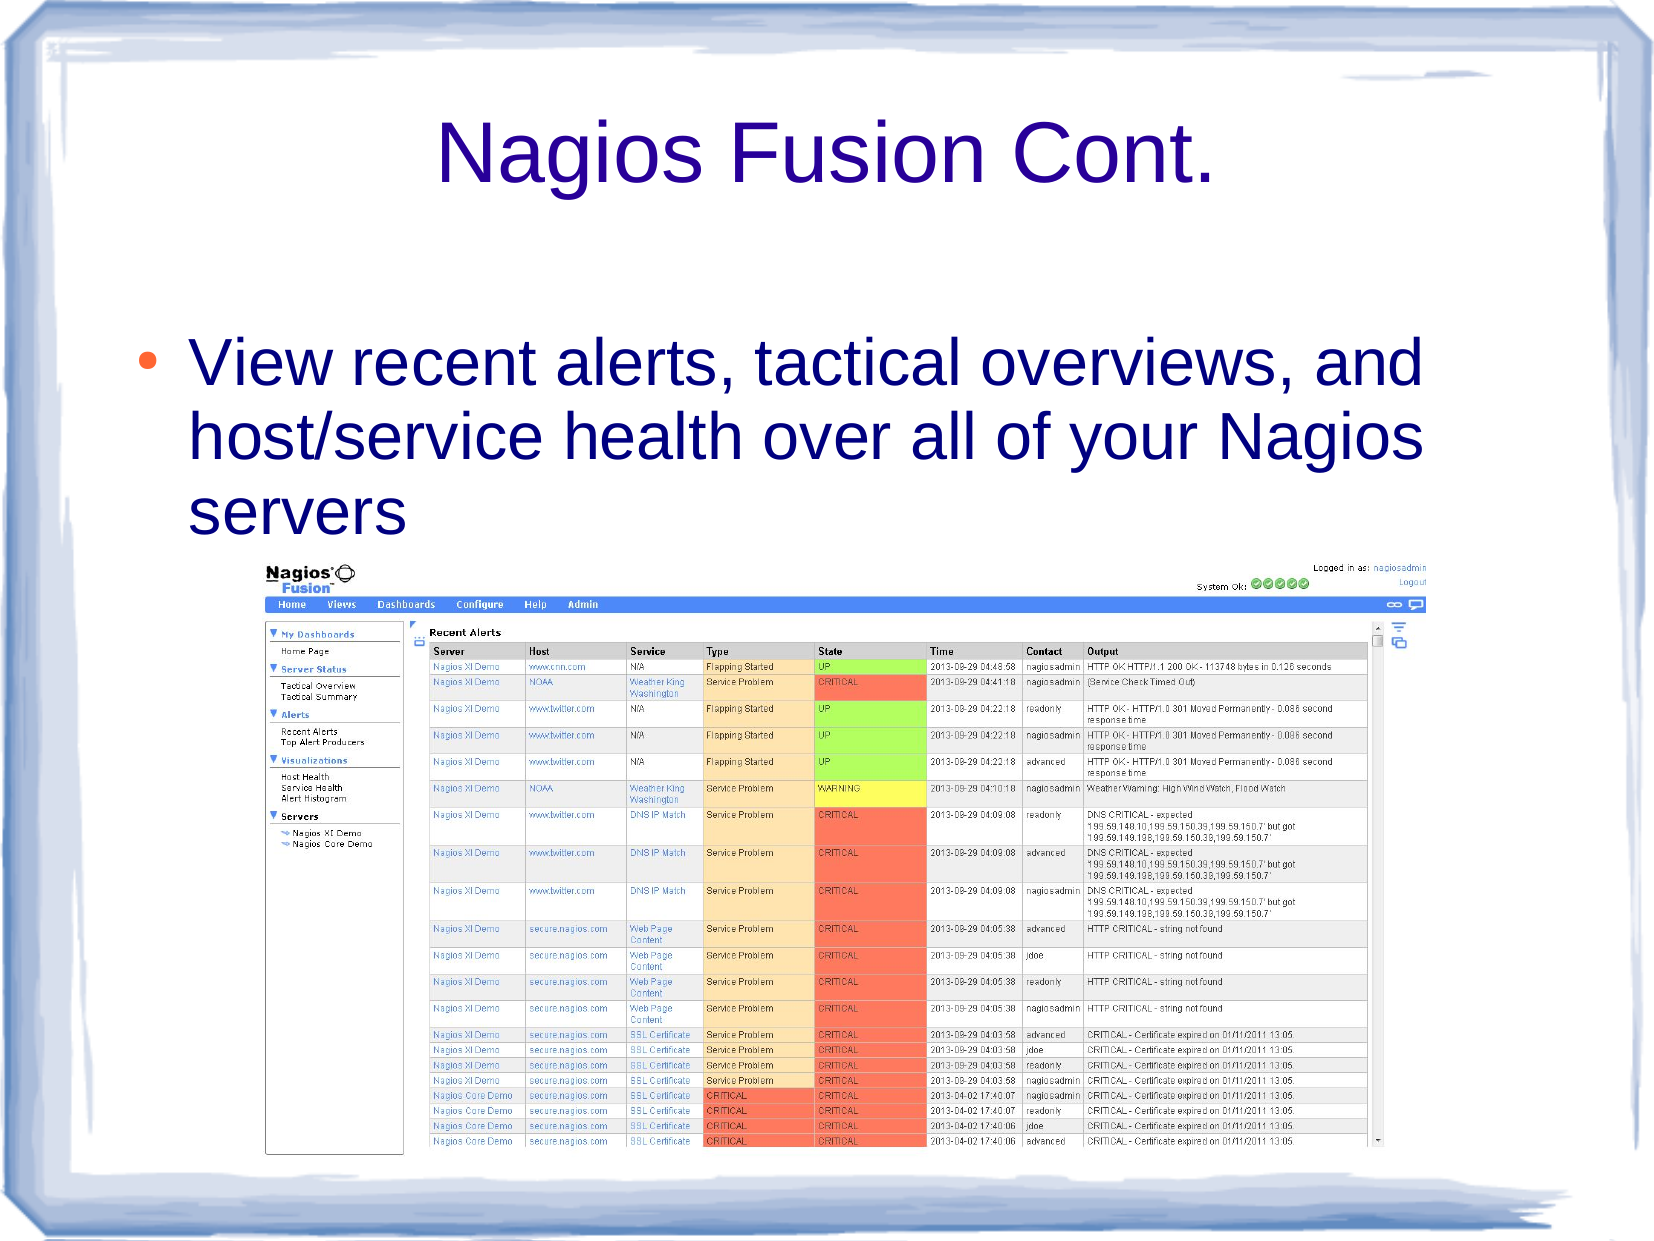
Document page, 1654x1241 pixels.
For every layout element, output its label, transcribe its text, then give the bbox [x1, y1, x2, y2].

title Nagios Fusion Cont. [82, 49, 1571, 257]
picture [0, 0, 1654, 1241]
list View recent alerts, tactical overviews, and host/service health over all of your Nagios servers [118, 324, 1571, 1004]
